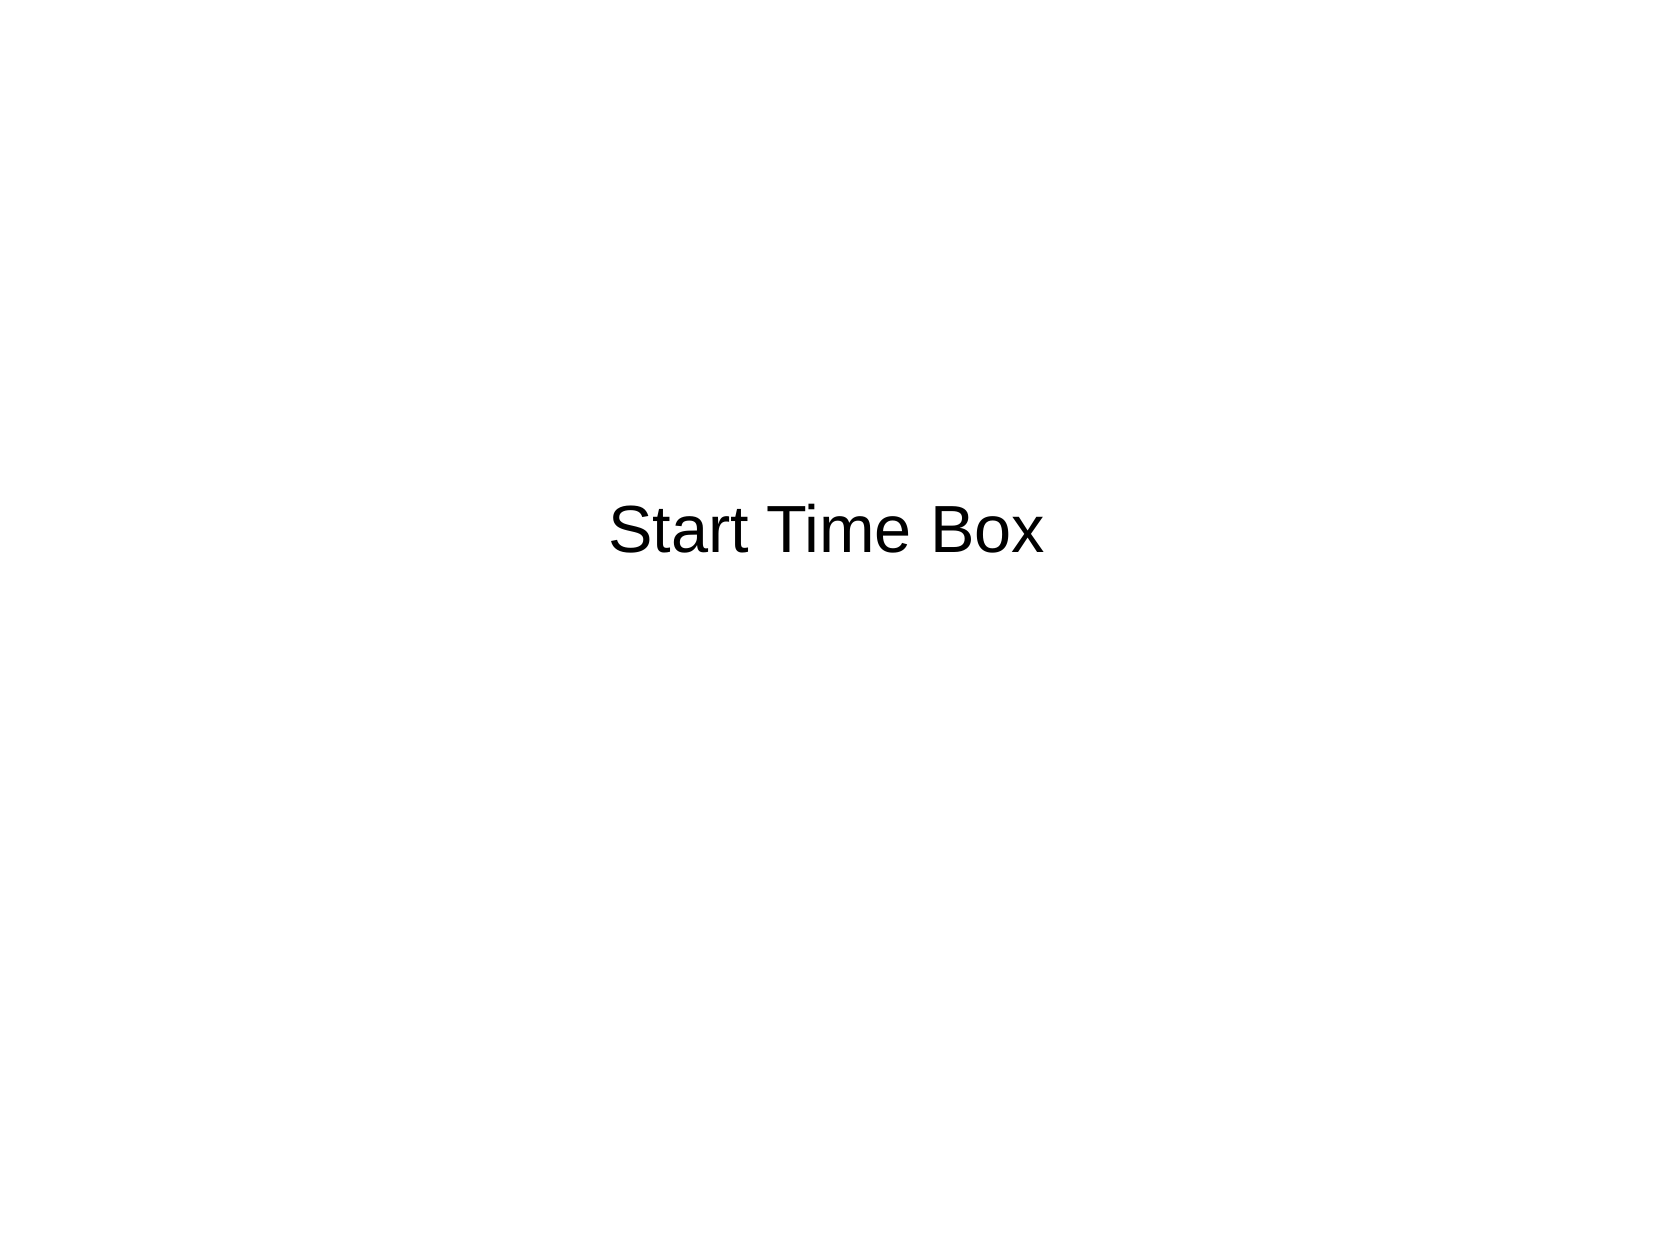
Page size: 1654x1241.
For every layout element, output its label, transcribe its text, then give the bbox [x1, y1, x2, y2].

subtitle Start Time Box [82, 49, 1571, 1010]
